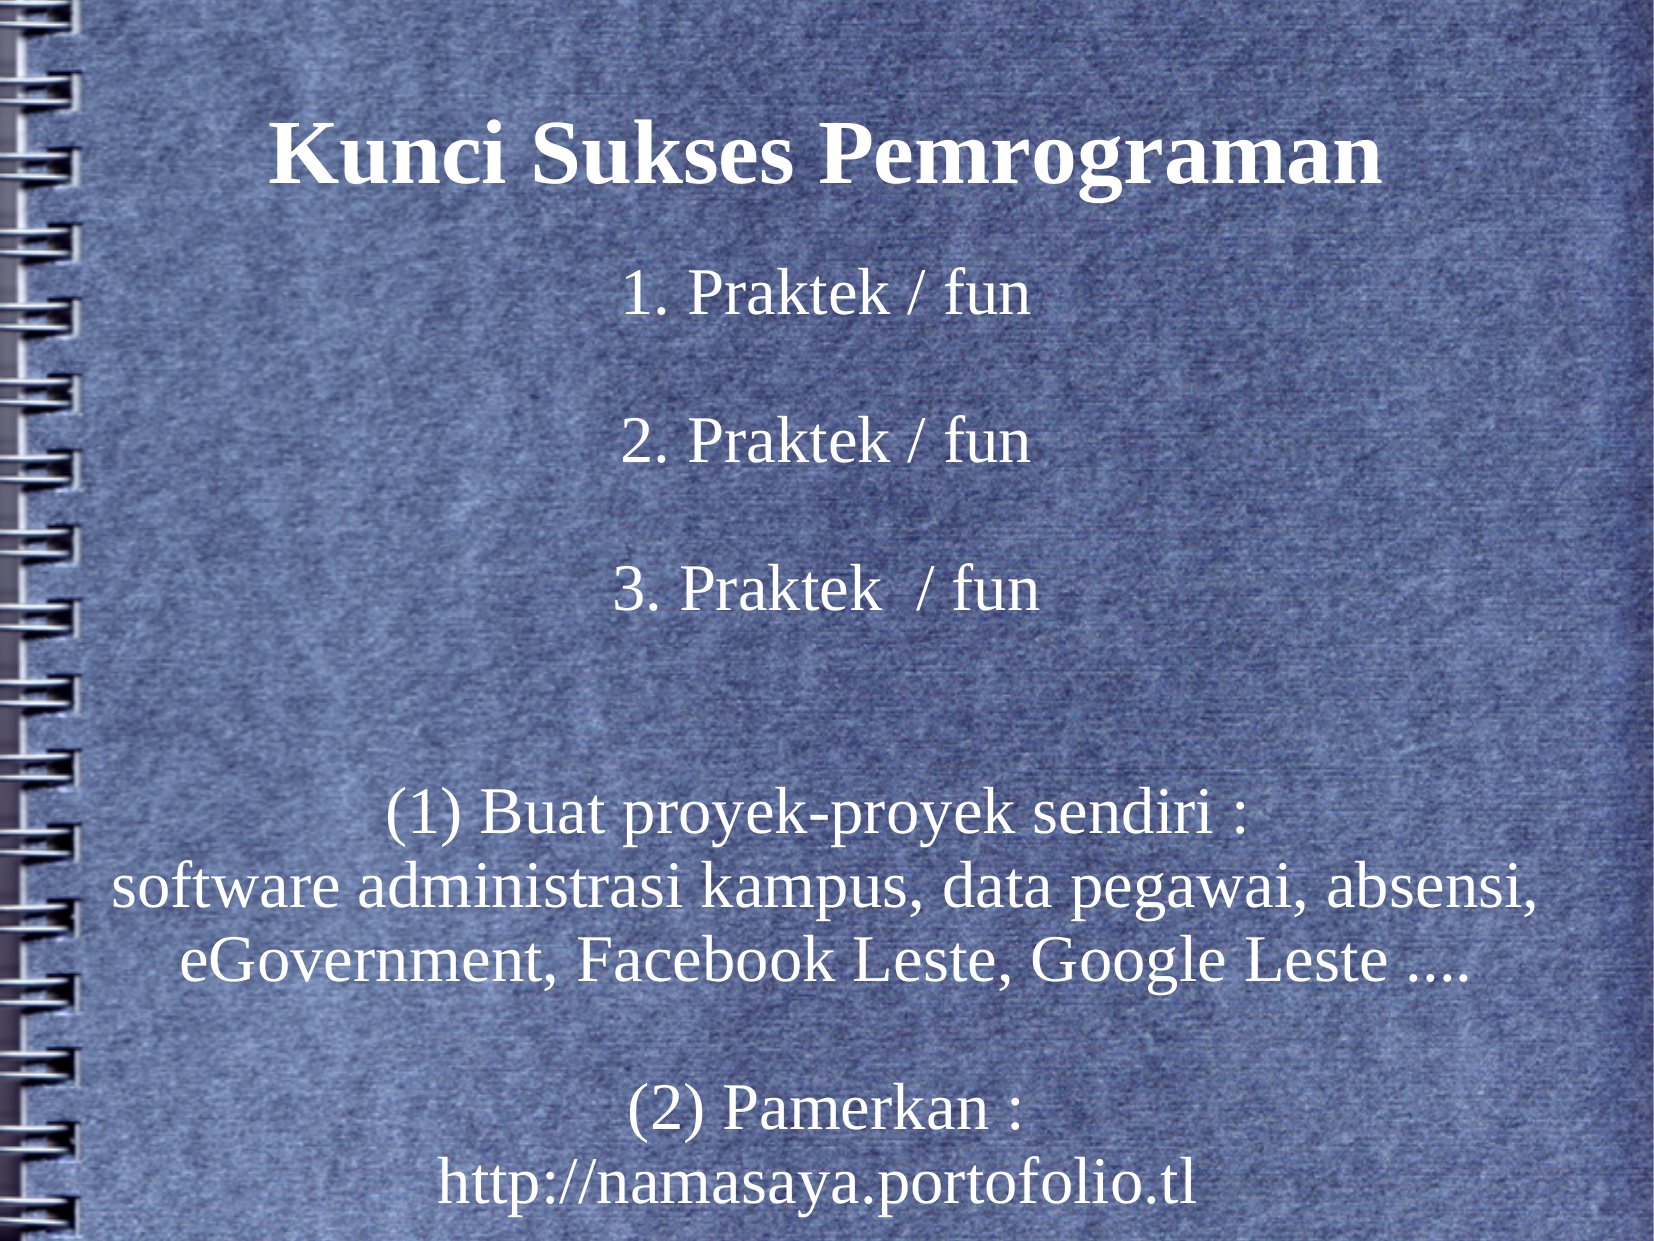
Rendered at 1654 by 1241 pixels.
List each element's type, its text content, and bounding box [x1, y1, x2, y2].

picture [0, 0, 1654, 1241]
subtitle 1. Praktek / fun 2. Praktek / fun 3. Praktek / fun (1) Buat proyek-proyek sendiri : software administrasi kampus, data pegawai, absensi, eGovernment, Facebook Leste, Google Leste .... (2) Pamerkan : http://namasaya.portofolio.tl [82, 181, 1571, 1218]
title Kunci Sukses Pemrograman [82, 56, 1571, 181]
